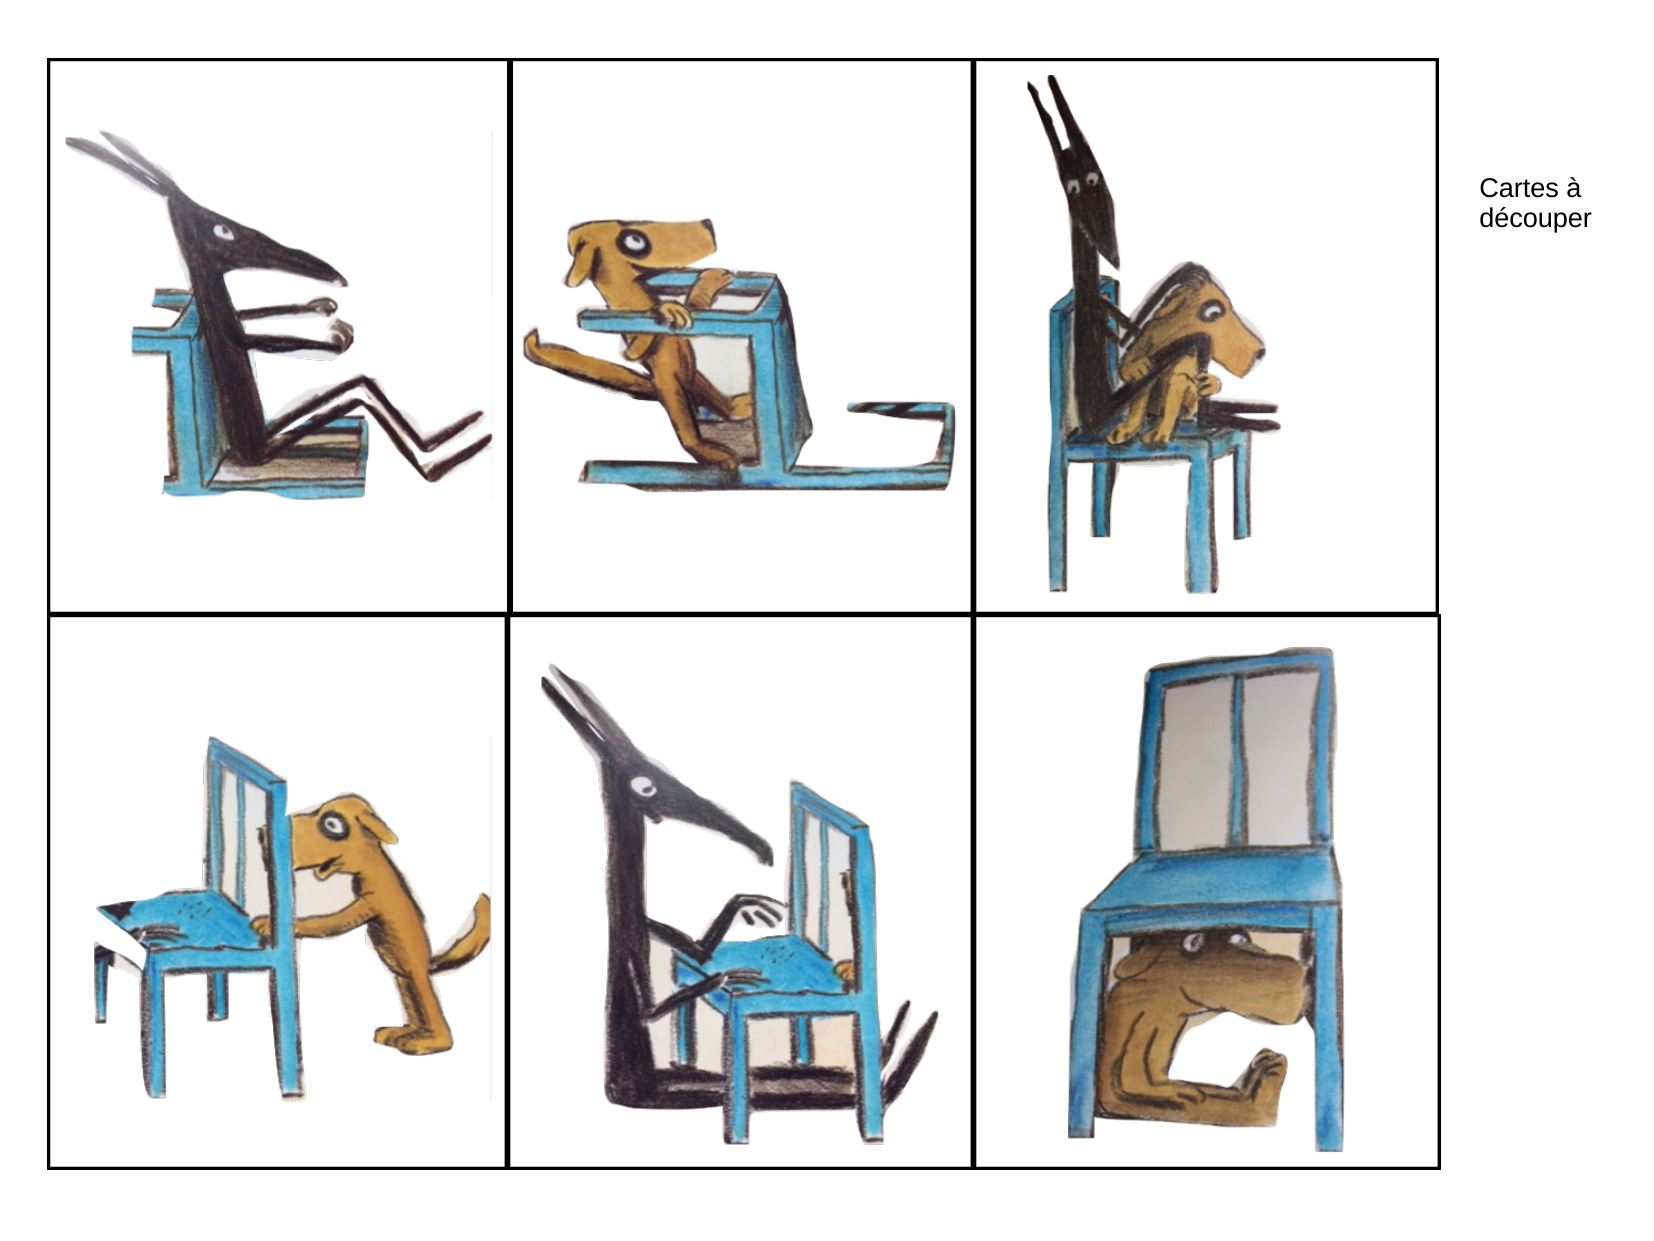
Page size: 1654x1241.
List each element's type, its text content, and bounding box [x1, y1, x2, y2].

text_box Cartes à découper [1464, 165, 1619, 349]
picture [47, 58, 1441, 1170]
